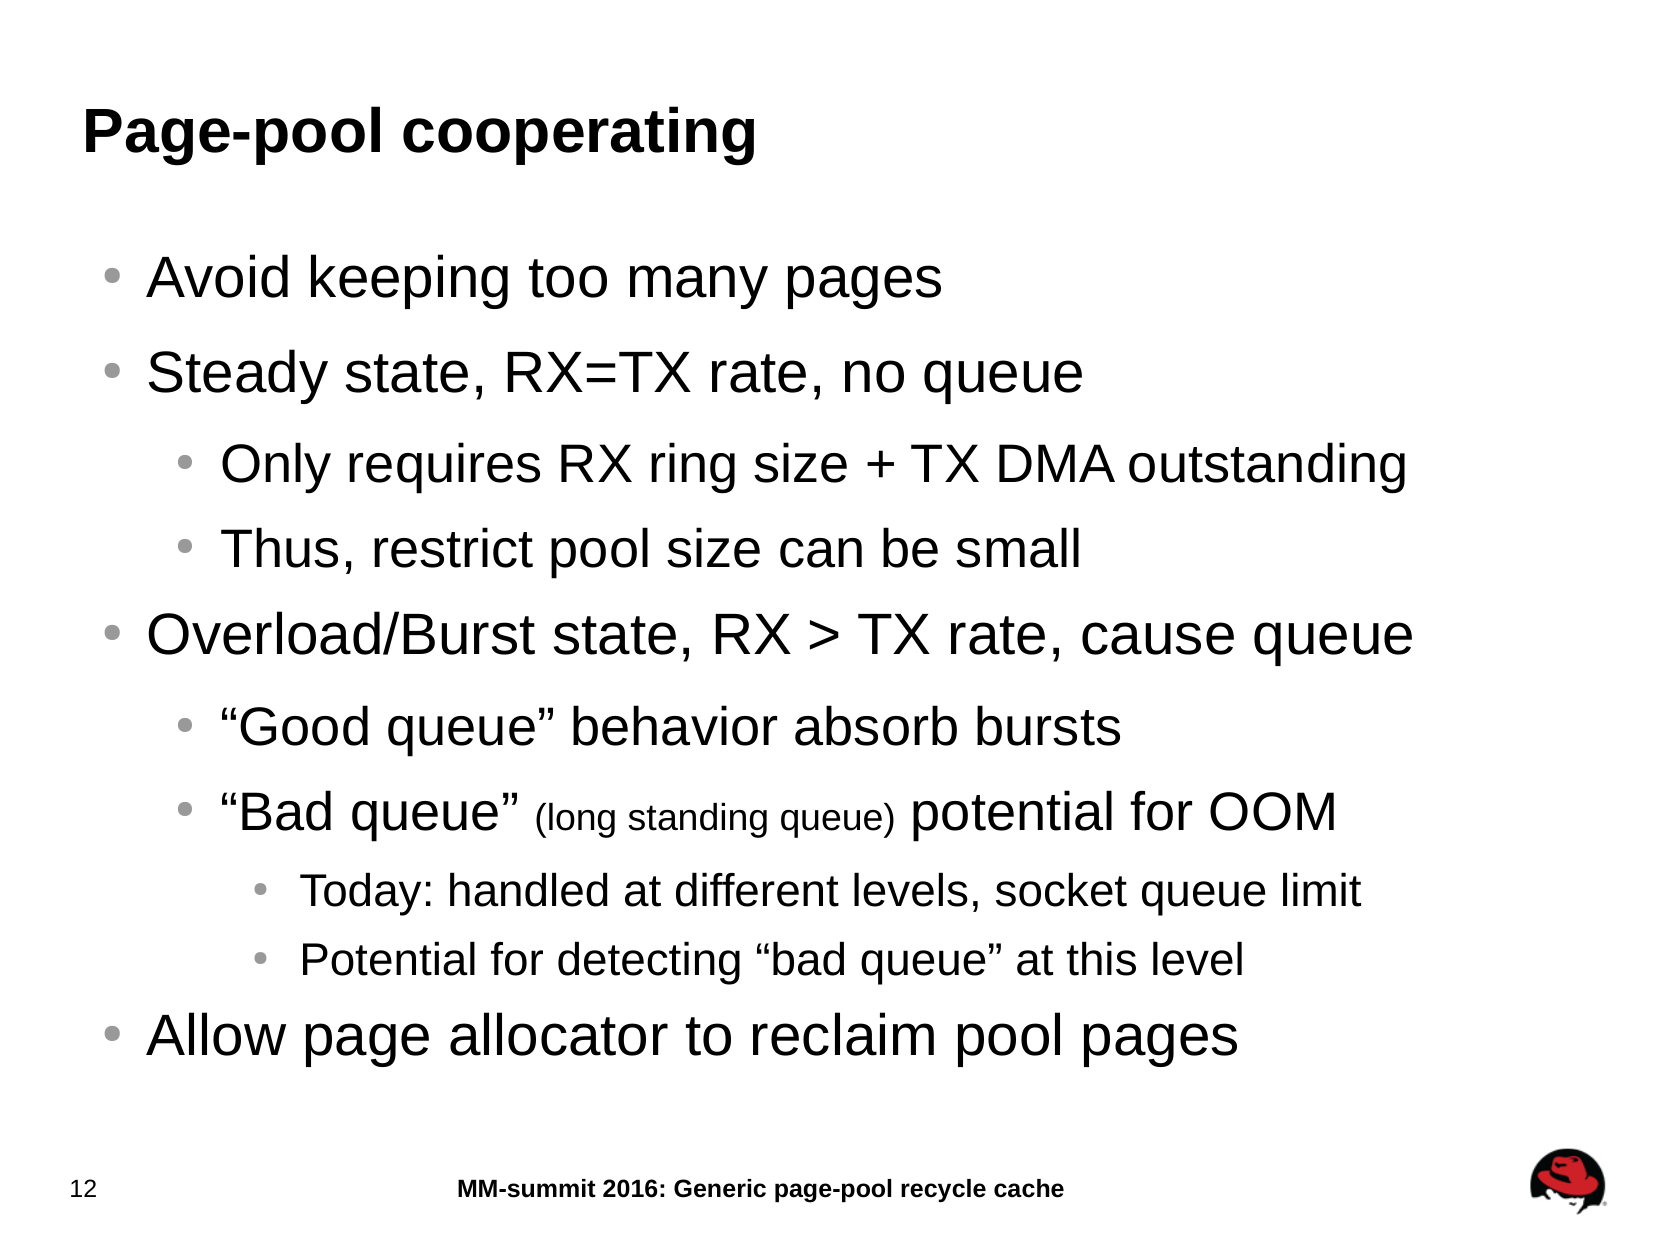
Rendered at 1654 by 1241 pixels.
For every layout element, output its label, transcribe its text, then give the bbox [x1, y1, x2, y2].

list Avoid keeping too many pages Steady state, RX=TX rate, no queue Only requires RX ring size + TX DMA outstanding Thus, restrict pool size can be small Overload/Burst state, RX > TX rate, cause queue “Good queue” behavior absorb bursts “Bad queue” (long standing queue) potential for OOM Today: handled at different levels, socket queue limit Potential for detecting “bad queue” at this level Allow page allocator to reclaim pool pages [86, 244, 1576, 1069]
picture [1529, 1146, 1613, 1224]
title Page-pool cooperating [82, 37, 1571, 226]
